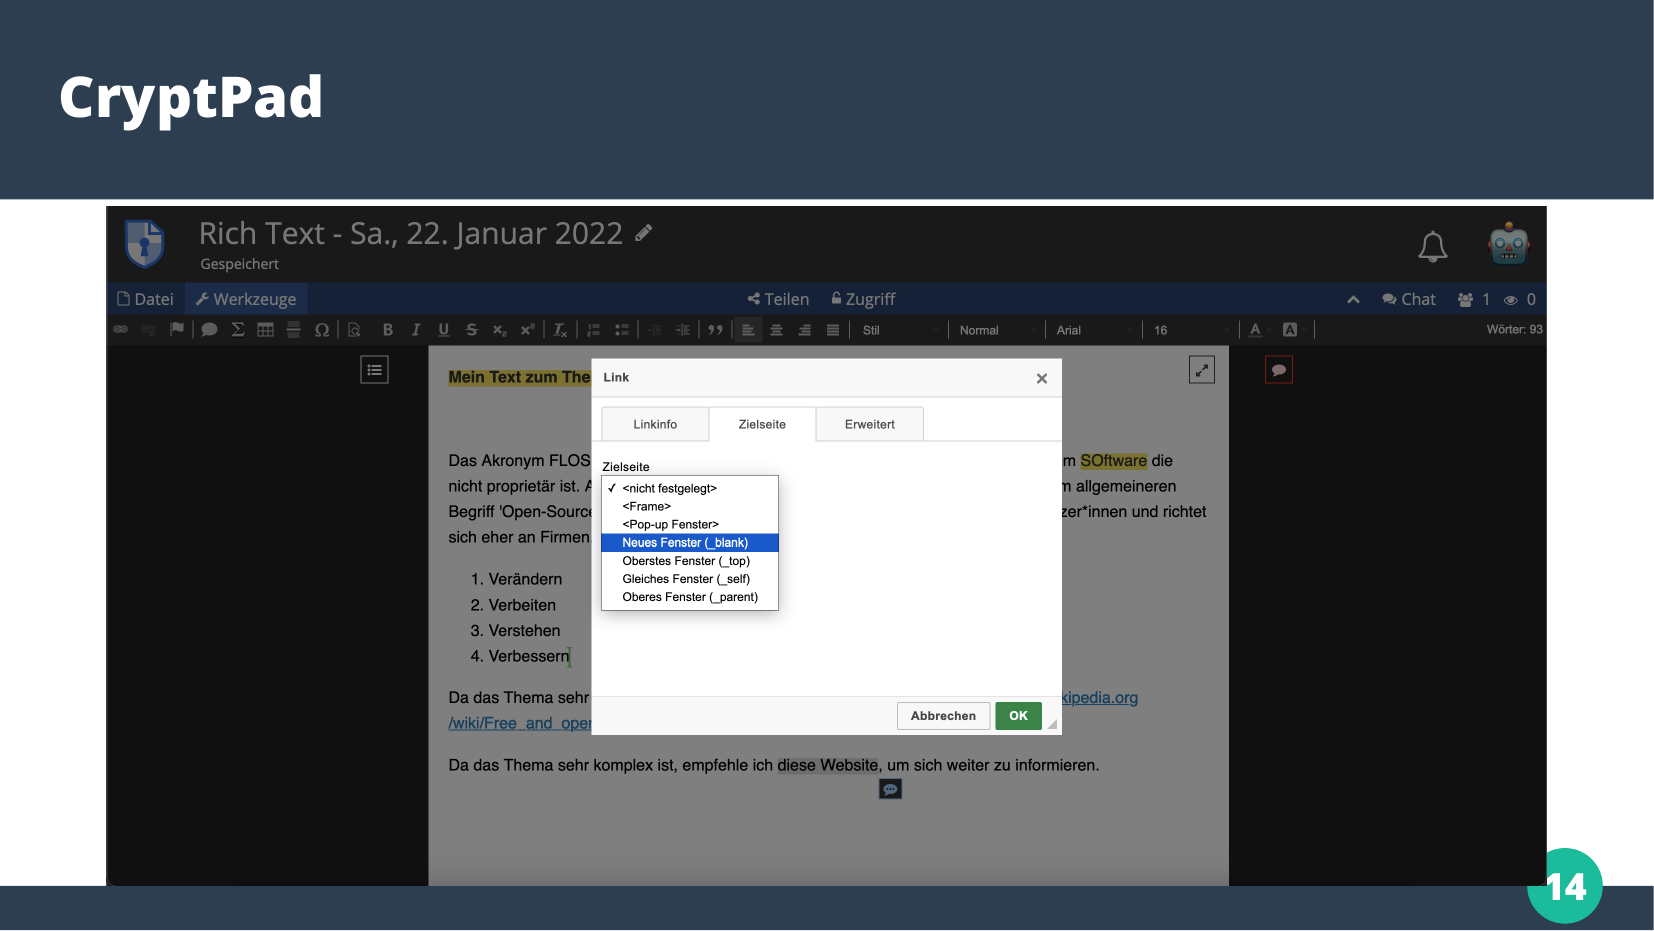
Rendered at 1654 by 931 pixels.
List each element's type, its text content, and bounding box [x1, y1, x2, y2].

title CryptPad [59, 37, 1595, 155]
picture [106, 206, 1547, 886]
